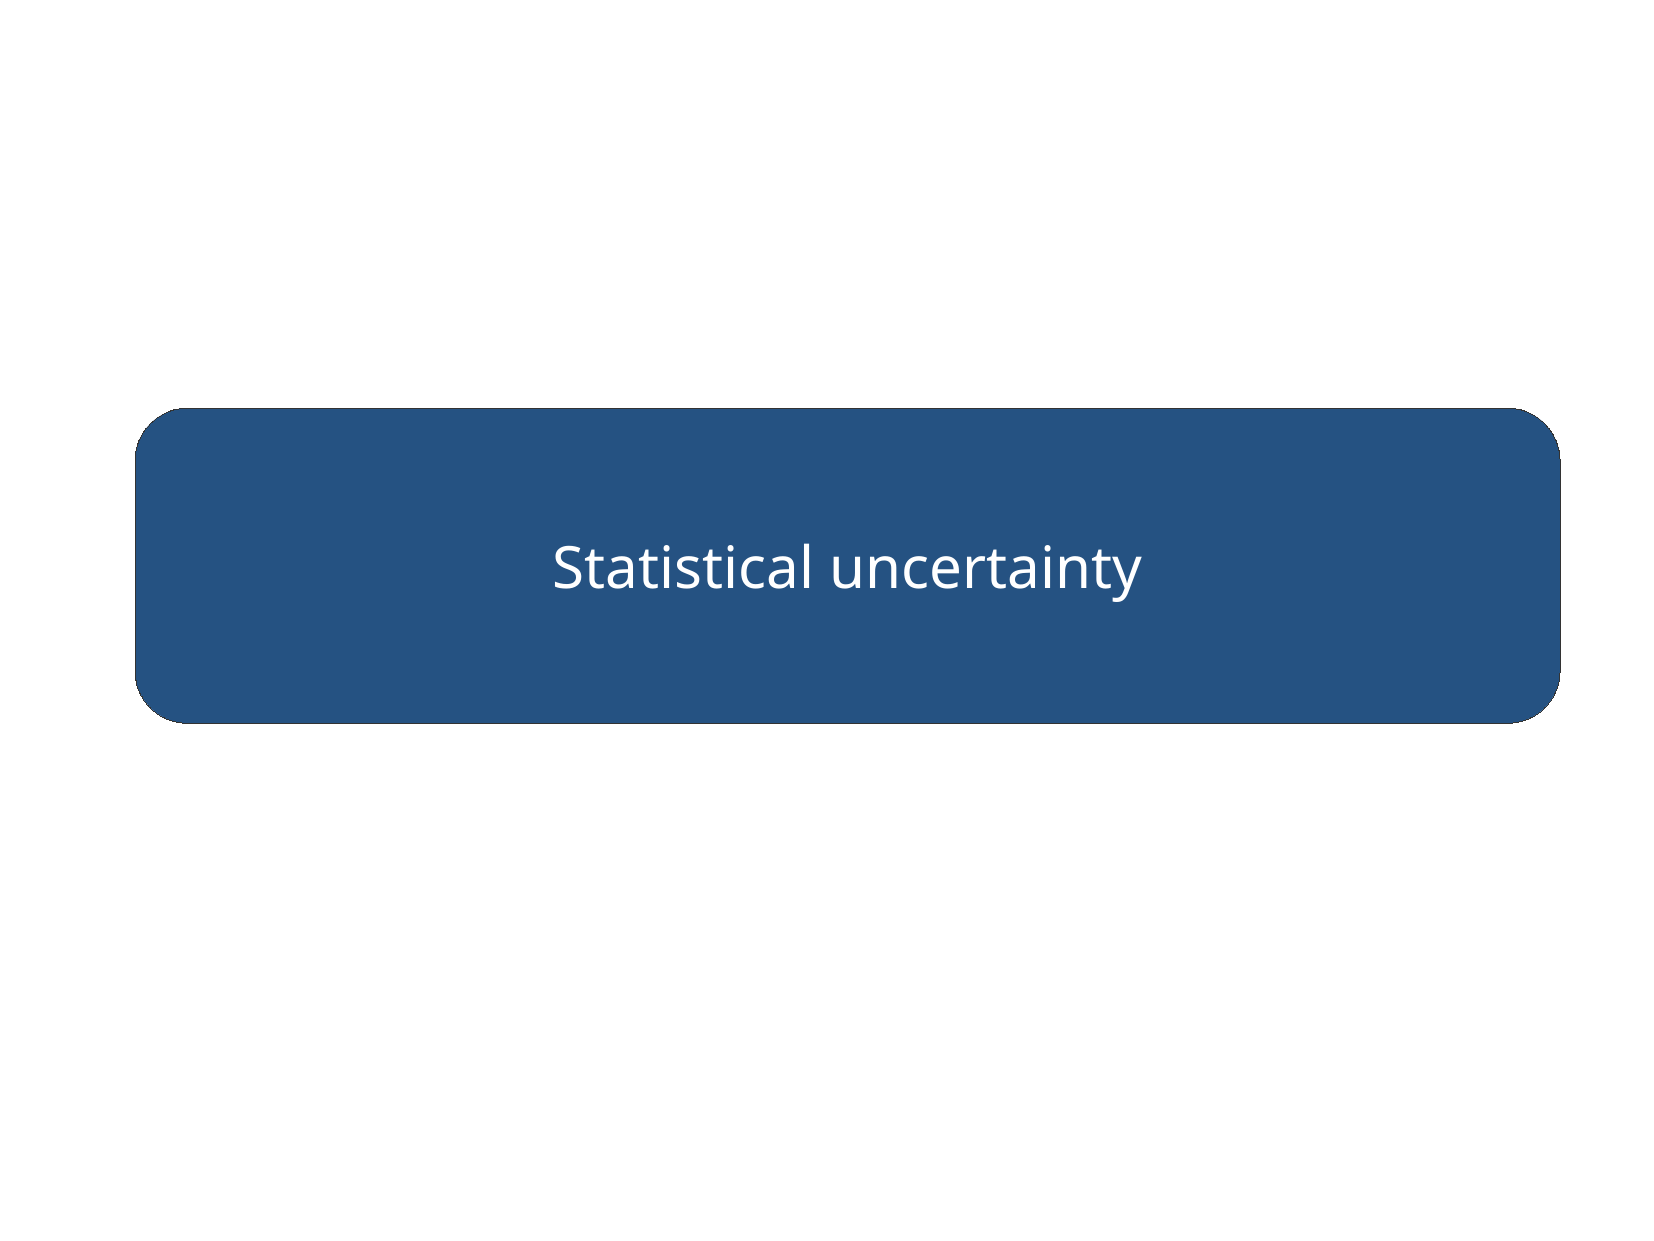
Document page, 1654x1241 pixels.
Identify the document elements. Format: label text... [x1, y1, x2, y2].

text_box Statistical uncertainty [135, 408, 1561, 724]
